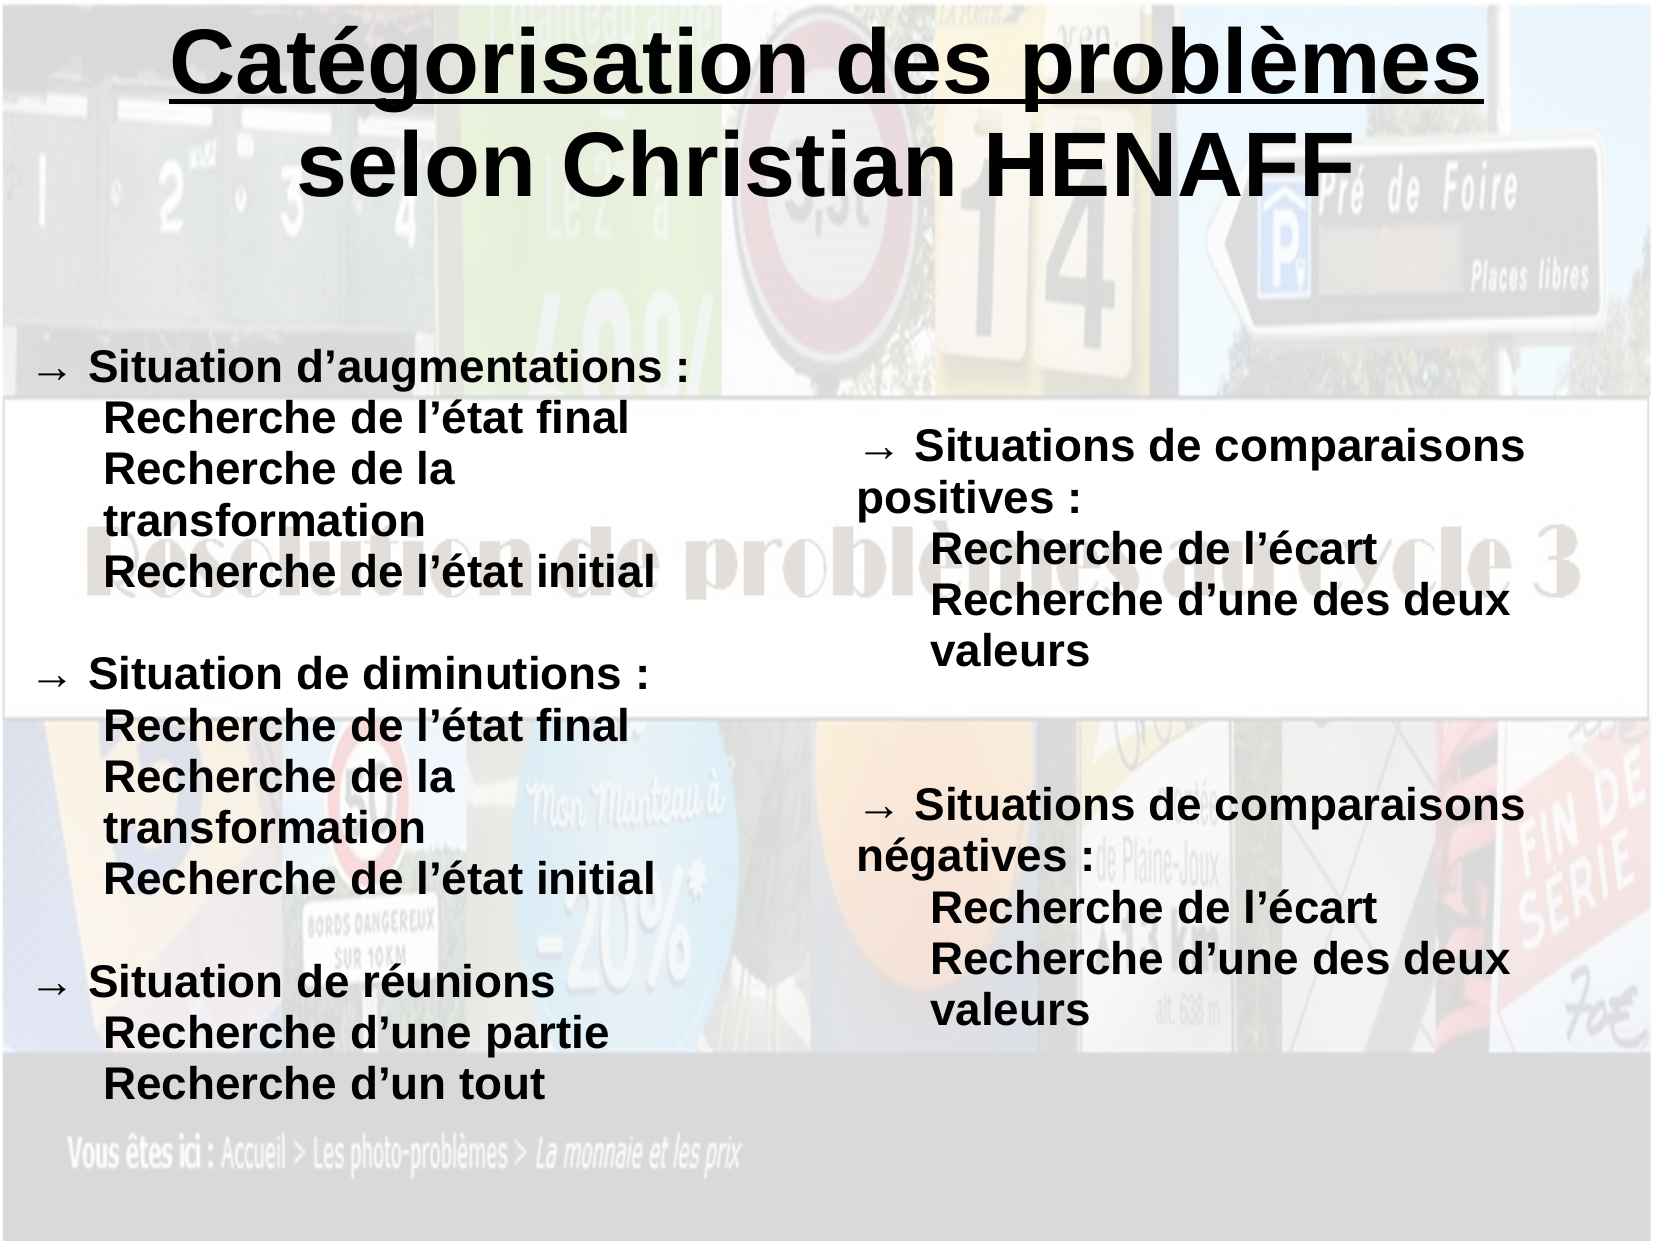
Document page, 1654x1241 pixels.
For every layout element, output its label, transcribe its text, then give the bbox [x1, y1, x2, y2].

subtitle → Situation d’augmentations : Recherche de l’état final Recherche de la transformation Recherche de l’état initial → Situation de diminutions : Recherche de l’état final Recherche de la transformation Recherche de l’état initial → Situation de réunions Recherche d’une partie Recherche d’un tout [29, 177, 739, 1211]
text_box → Situations de comparaisons positives : Recherche de l’écart Recherche d’une des deux valeurs → Situations de comparaisons négatives : Recherche de l’écart Recherche d’une des deux valeurs [856, 177, 1565, 1211]
title Catégorisation des problèmes selon Christian HENAFF [29, 10, 1625, 216]
